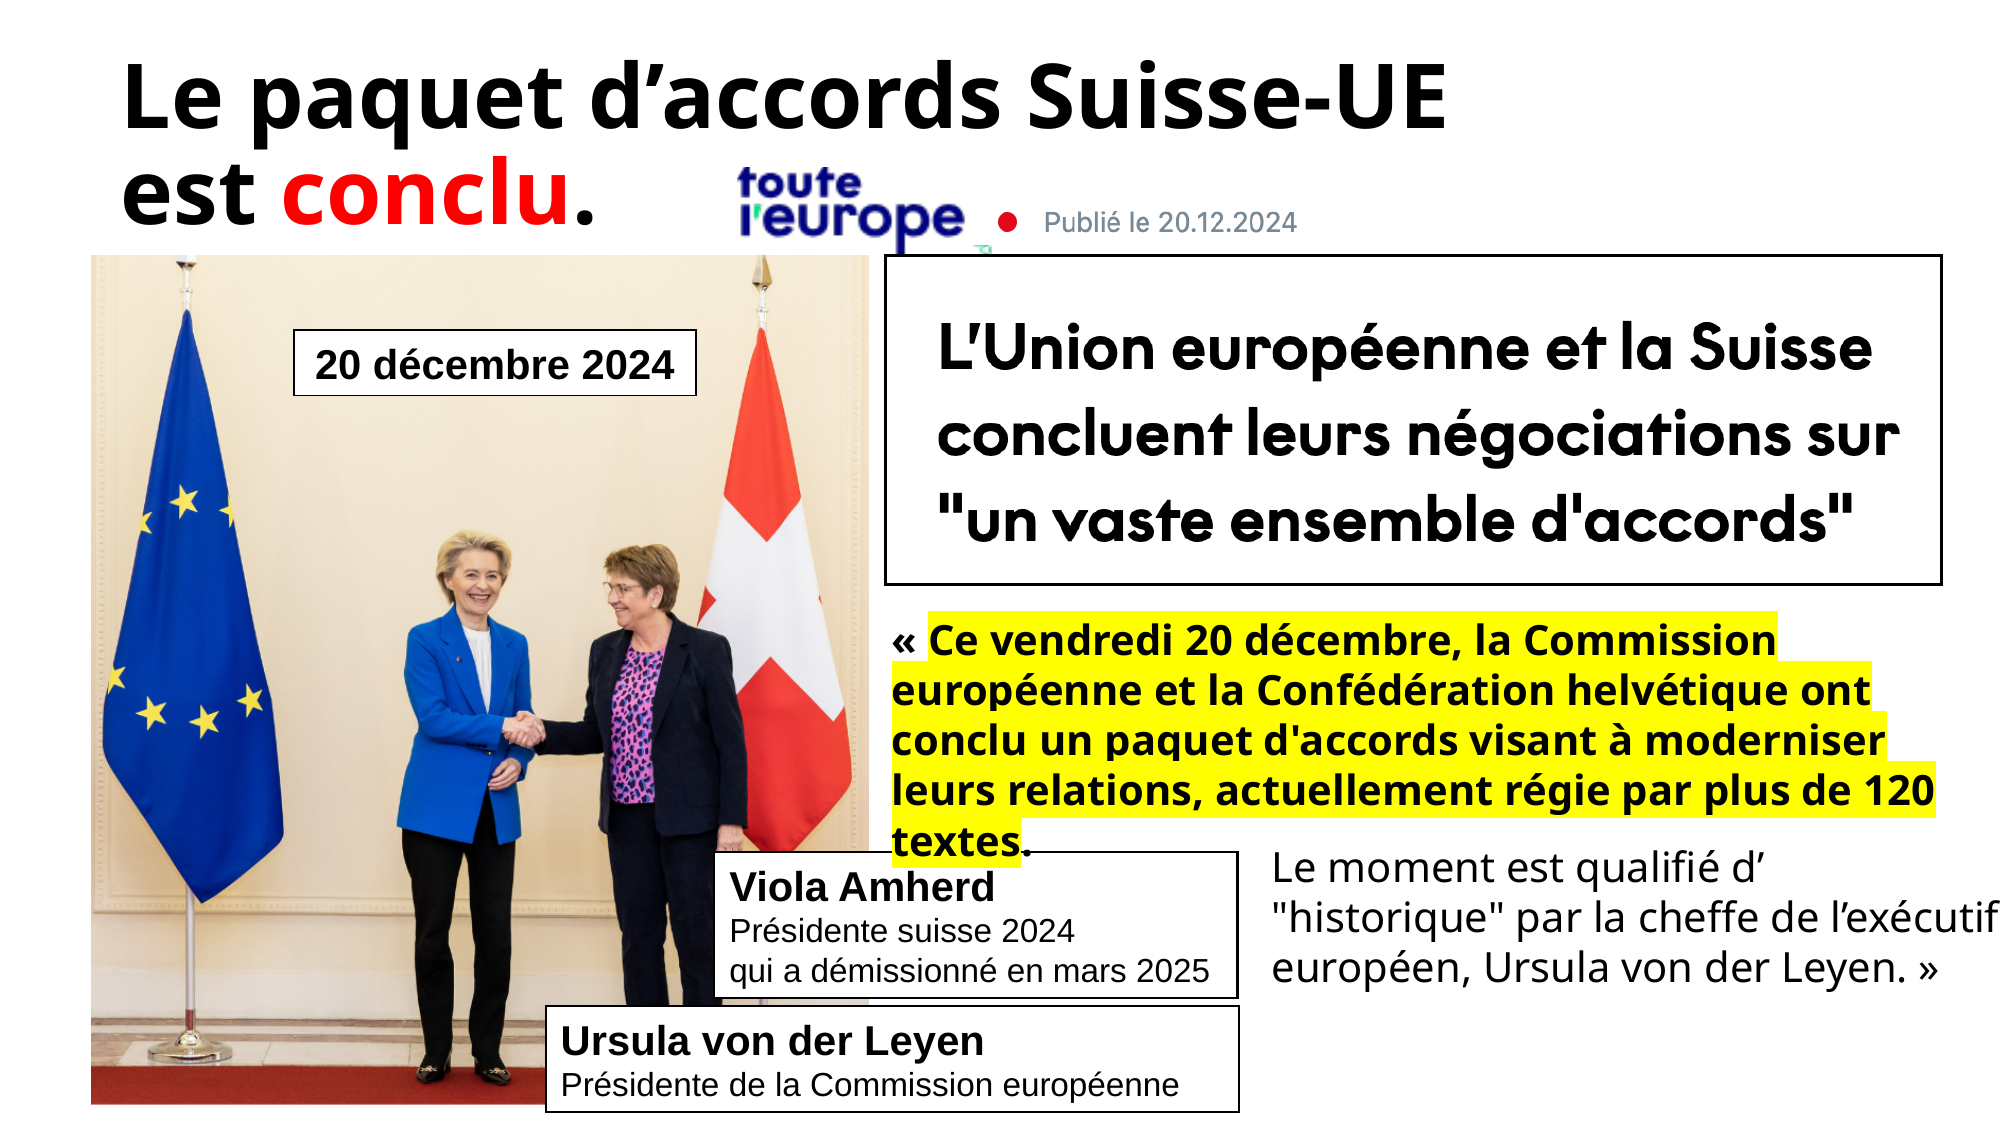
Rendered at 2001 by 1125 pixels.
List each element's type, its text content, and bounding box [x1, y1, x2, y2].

text_box « Ce vendredi 20 décembre, la Commission européenne et la Confédération helvétique ont conclu un paquet d'accords visant à moderniser leurs relations, actuellement régie par plus de 120 textes. [876, 606, 2000, 824]
text_box Le moment est qualifié d’ "historique" par la cheffe de l’exécutif européen, Ursula von der Leyen. » [1256, 833, 2000, 1000]
picture [91, 167, 1321, 1105]
text_box 20 décembre 2024 [293, 329, 697, 396]
text_box Viola Amherd Présidente suisse 2024 qui a démissionné en mars 2025 [714, 852, 1238, 999]
title Le paquet d’accords Suisse-UE est conclu. [105, 38, 1831, 255]
text_box Ursula von der Leyen Présidente de la Commission européenne [545, 1005, 1240, 1112]
picture [886, 256, 1940, 583]
